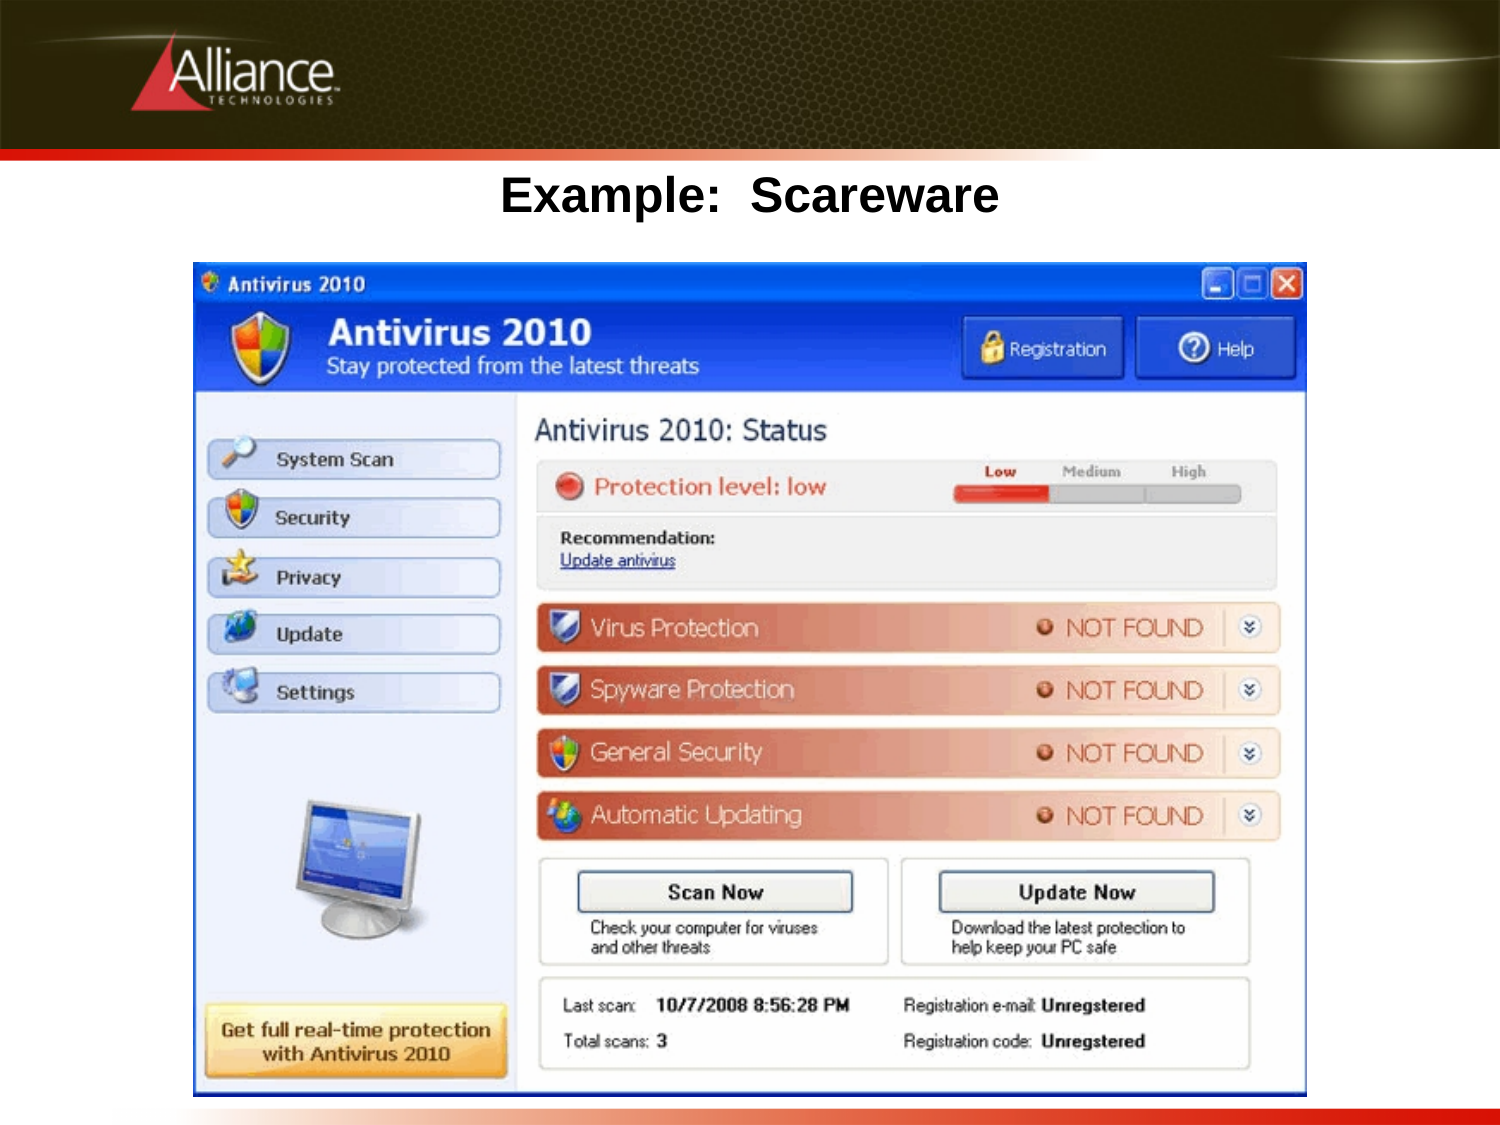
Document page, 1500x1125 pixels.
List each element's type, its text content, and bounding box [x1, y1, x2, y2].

text_box Example: Scareware [0, 164, 1500, 226]
picture [193, 262, 1307, 1097]
picture [0, 0, 1500, 161]
picture [114, 1109, 1500, 1125]
